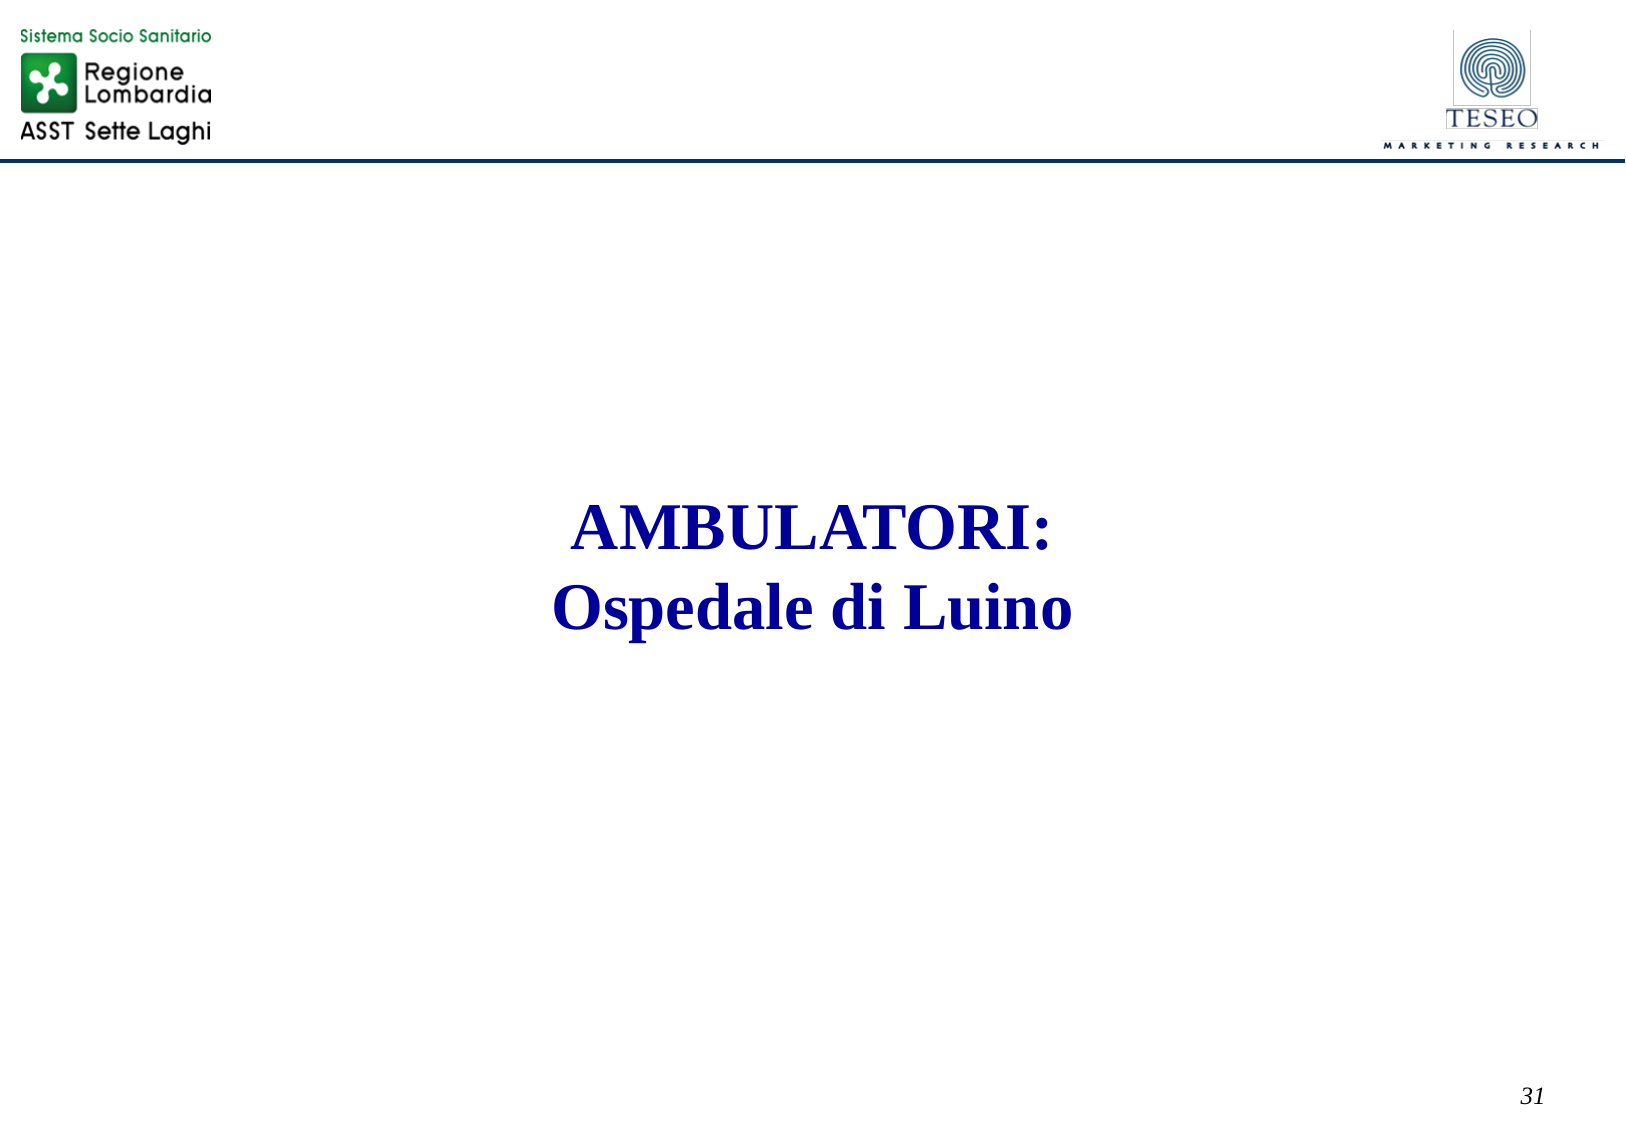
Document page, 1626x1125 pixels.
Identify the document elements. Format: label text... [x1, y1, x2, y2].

picture [1381, 30, 1604, 149]
text_box AMBULATORI: Ospedale di Luino [121, 469, 1504, 657]
picture [21, 26, 211, 148]
